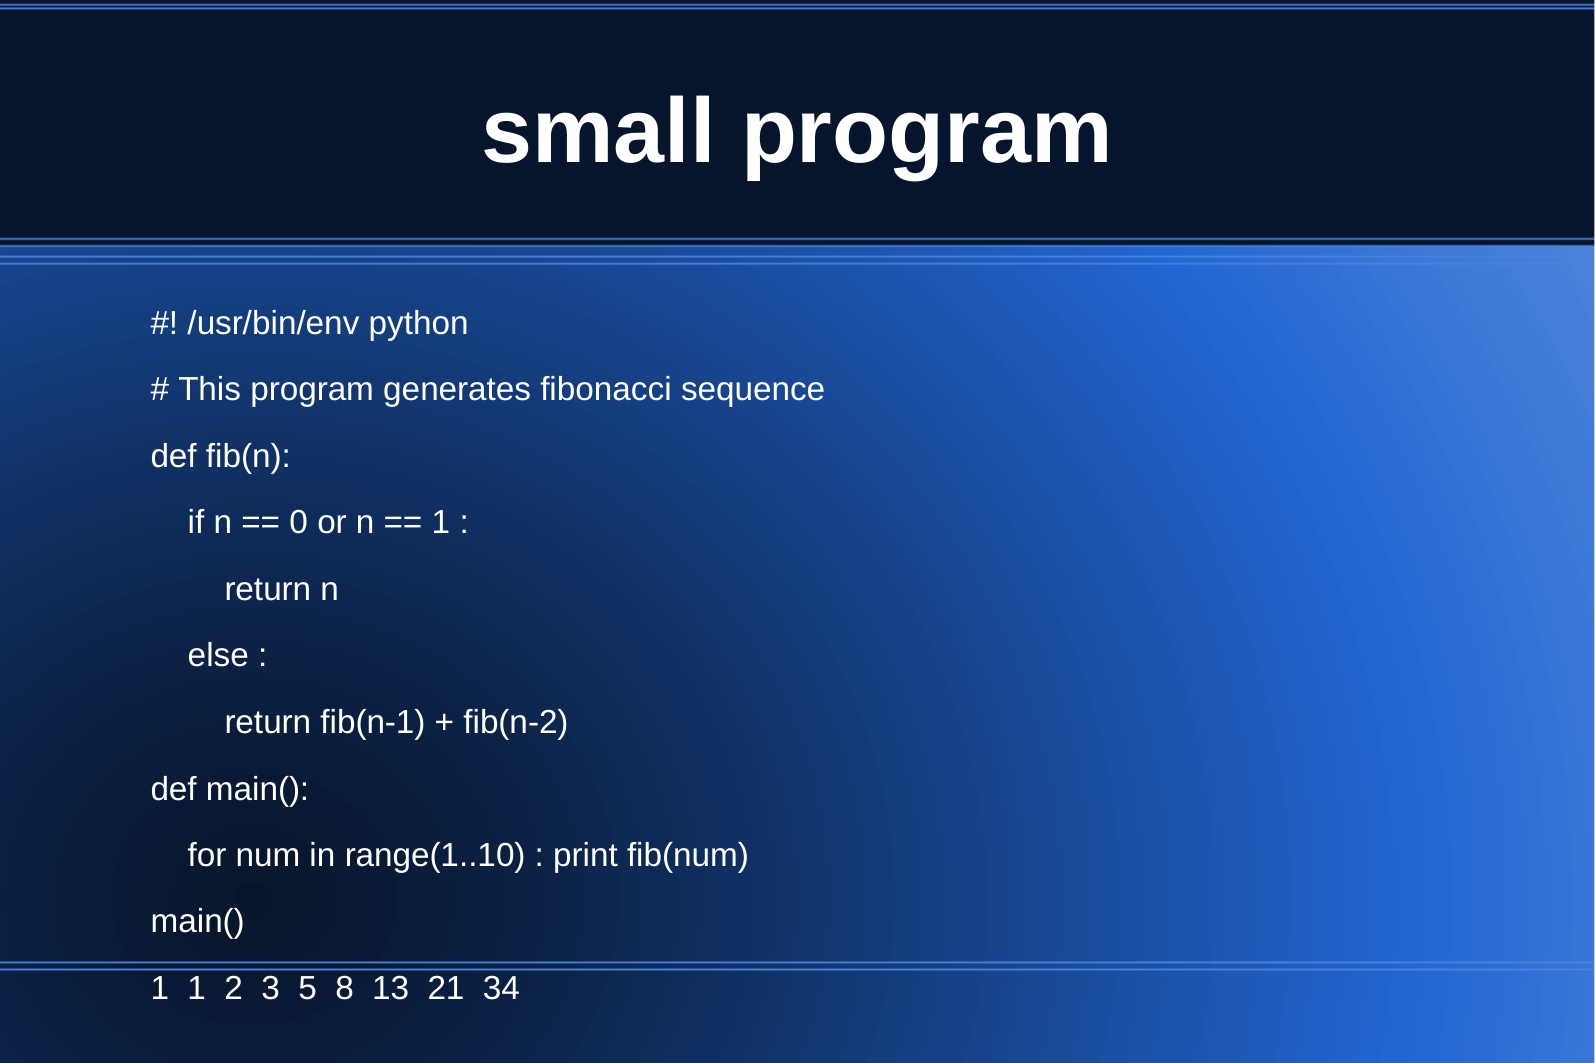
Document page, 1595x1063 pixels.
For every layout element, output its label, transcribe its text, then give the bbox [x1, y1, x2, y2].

list #! /usr/bin/env python # This program generates fibonacci sequence def fib(n): if n == 0 or n == 1 : return n else : return fib(n-1) + fib(n-2) def main(): for num in range(1..10) : print fib(num) main() 1 1 2 3 5 8 13 21 34 [79, 304, 1515, 1063]
picture [0, 0, 1595, 1063]
title small program [79, 49, 1515, 213]
